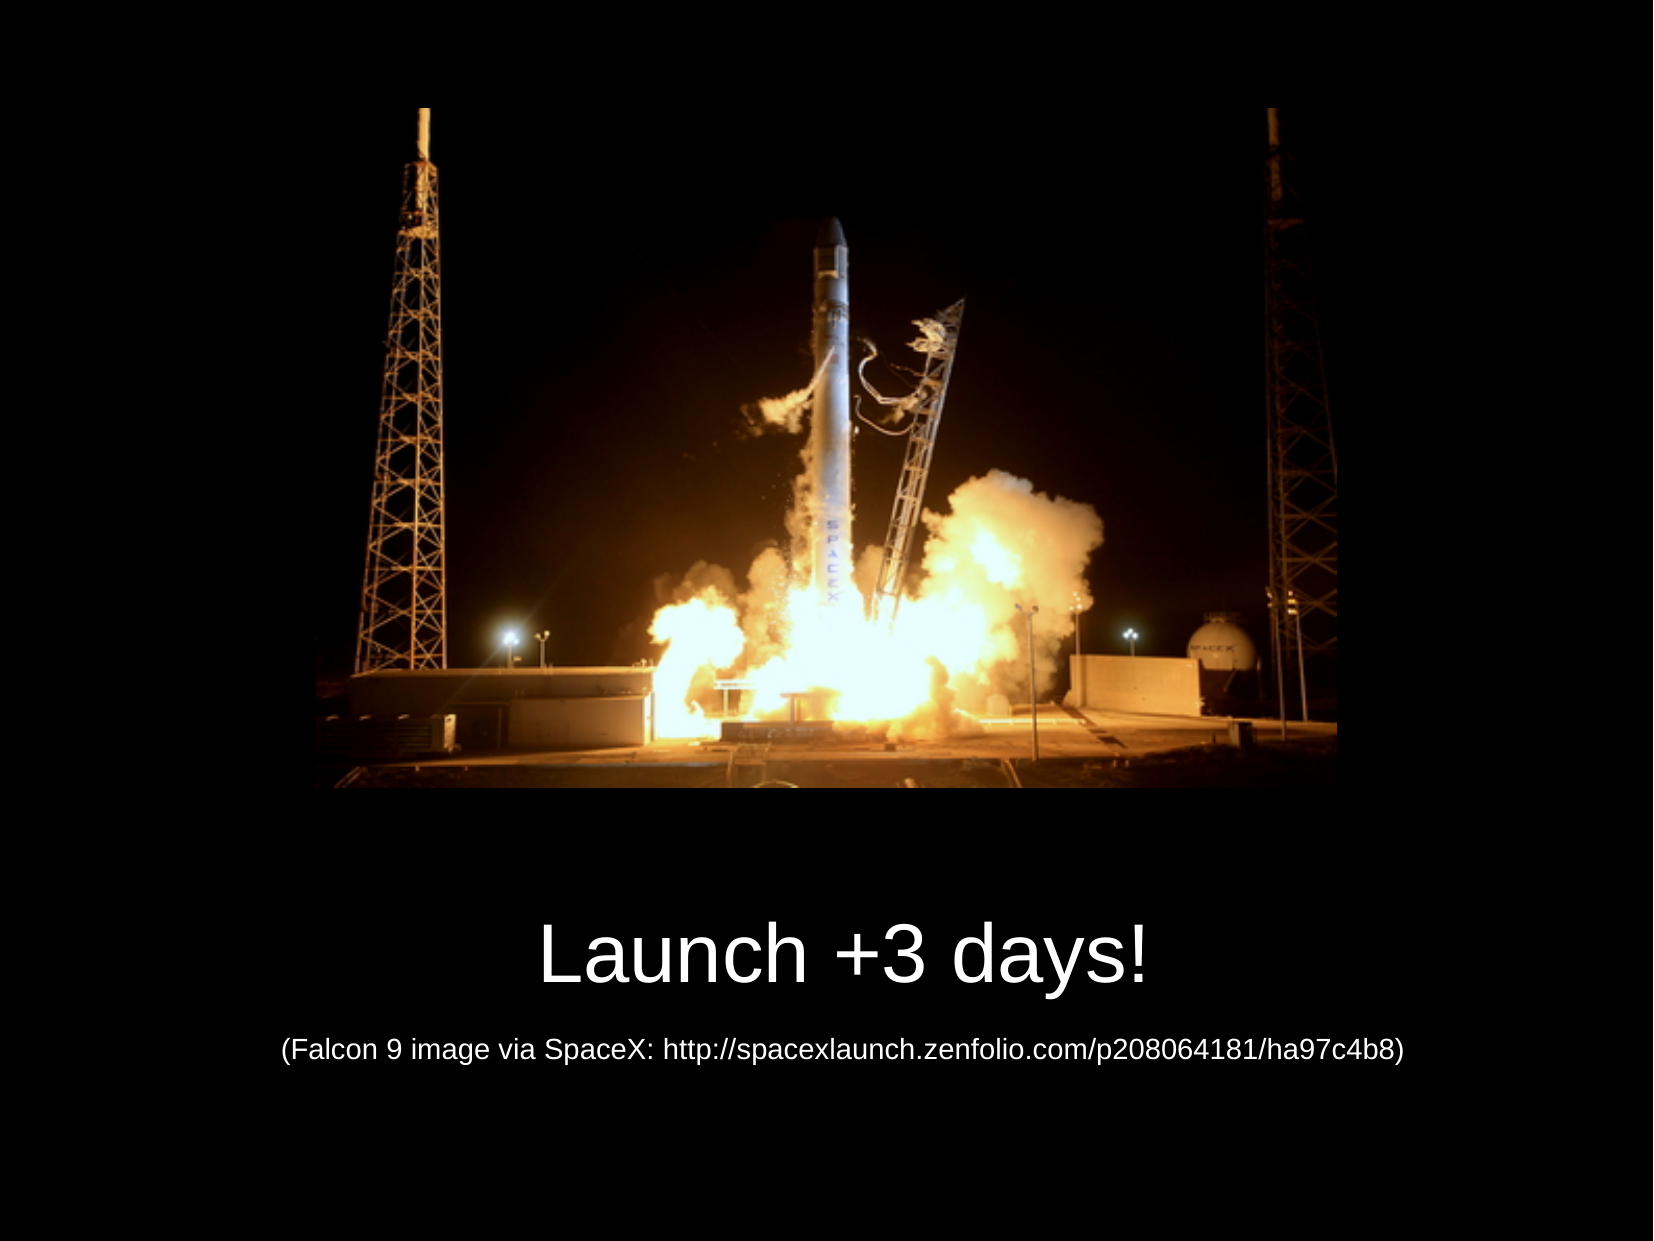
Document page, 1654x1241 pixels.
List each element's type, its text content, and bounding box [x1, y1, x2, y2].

text_box Launch +3 days! (Falcon 9 image via SpaceX: http://spacexlaunch.zenfolio.com/p208064181/ha97c4b8) [150, 900, 1538, 1074]
picture [316, 108, 1337, 788]
